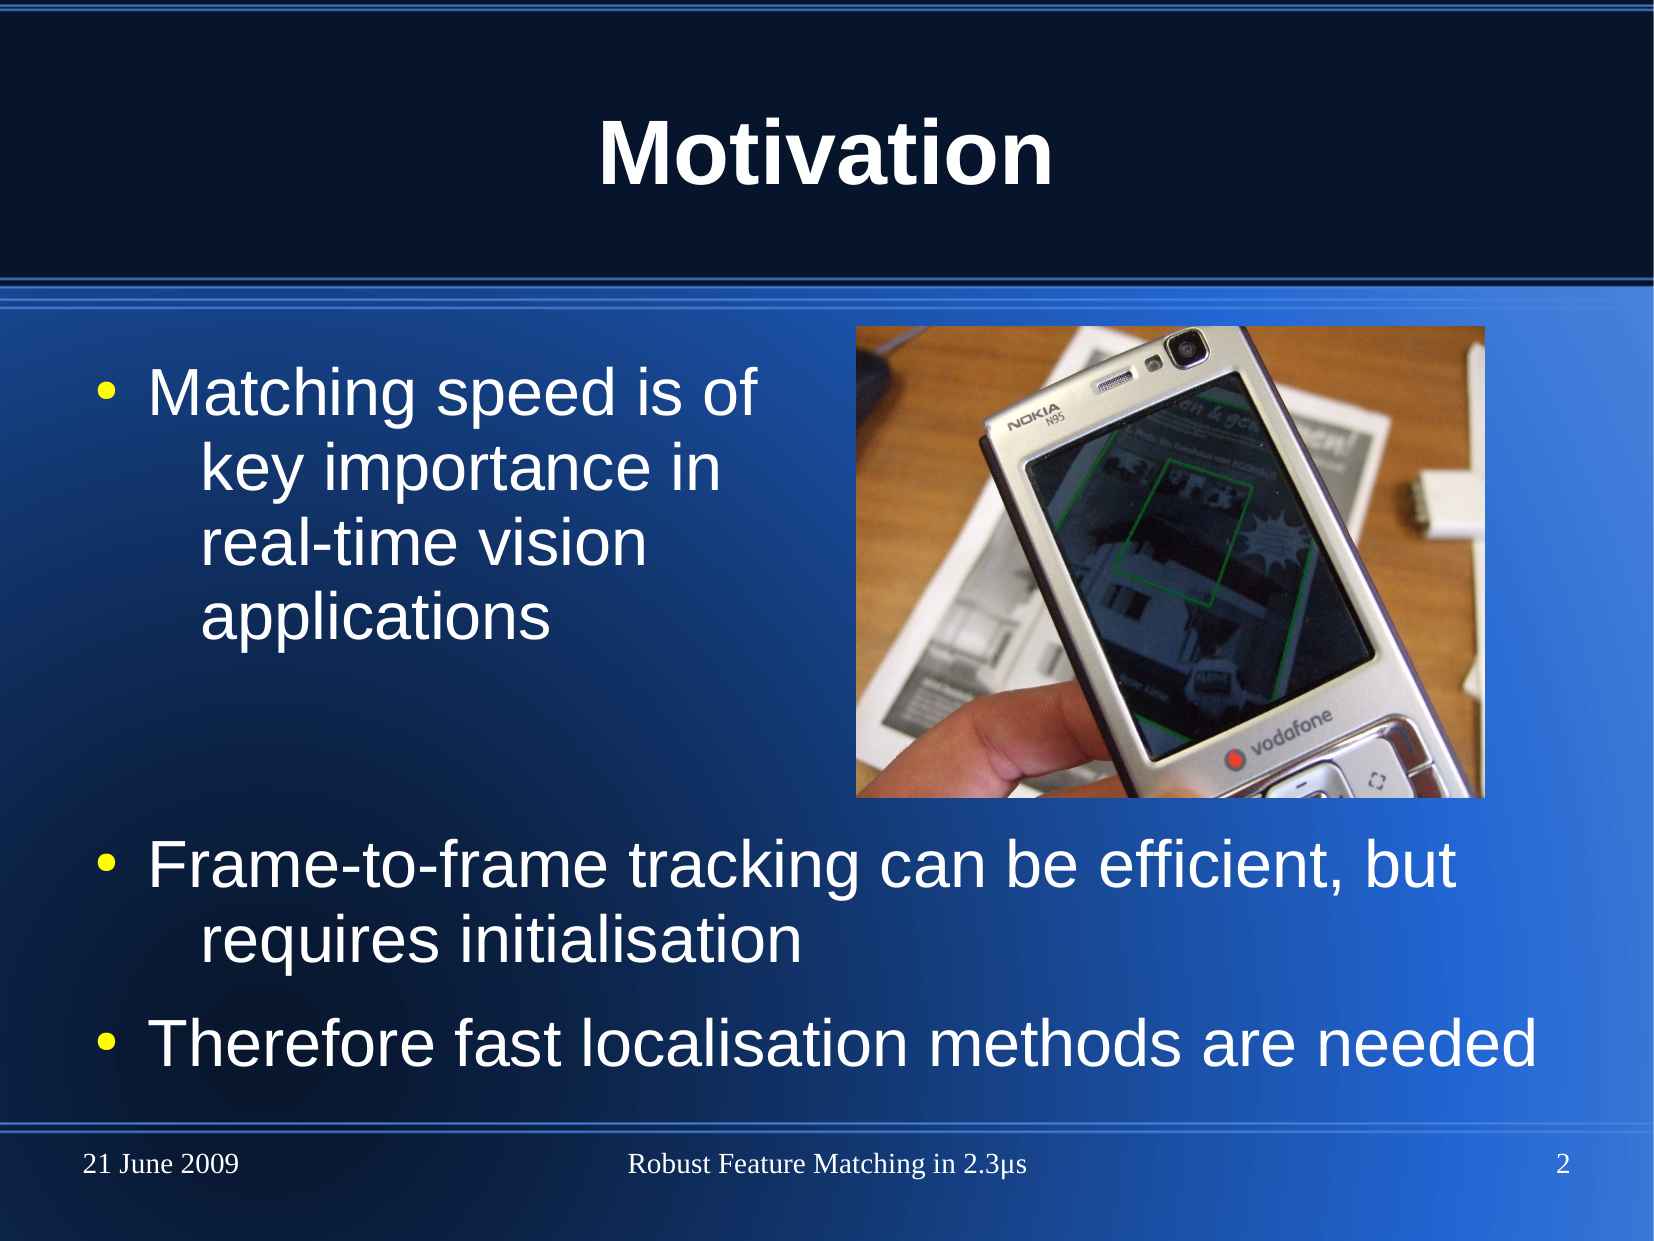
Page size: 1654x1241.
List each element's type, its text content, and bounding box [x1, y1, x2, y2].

picture [0, 0, 1654, 1241]
list Matching speed is of key importance in real-time vision applications [59, 355, 786, 826]
list Matching speed is of key importance in real-time vision applications [59, 1116, 786, 1174]
title Motivation [82, 49, 1571, 257]
list Frame-to-frame tracking can be efficient, but requires initialisation Therefore fast localisation methods are needed [59, 826, 1572, 1116]
